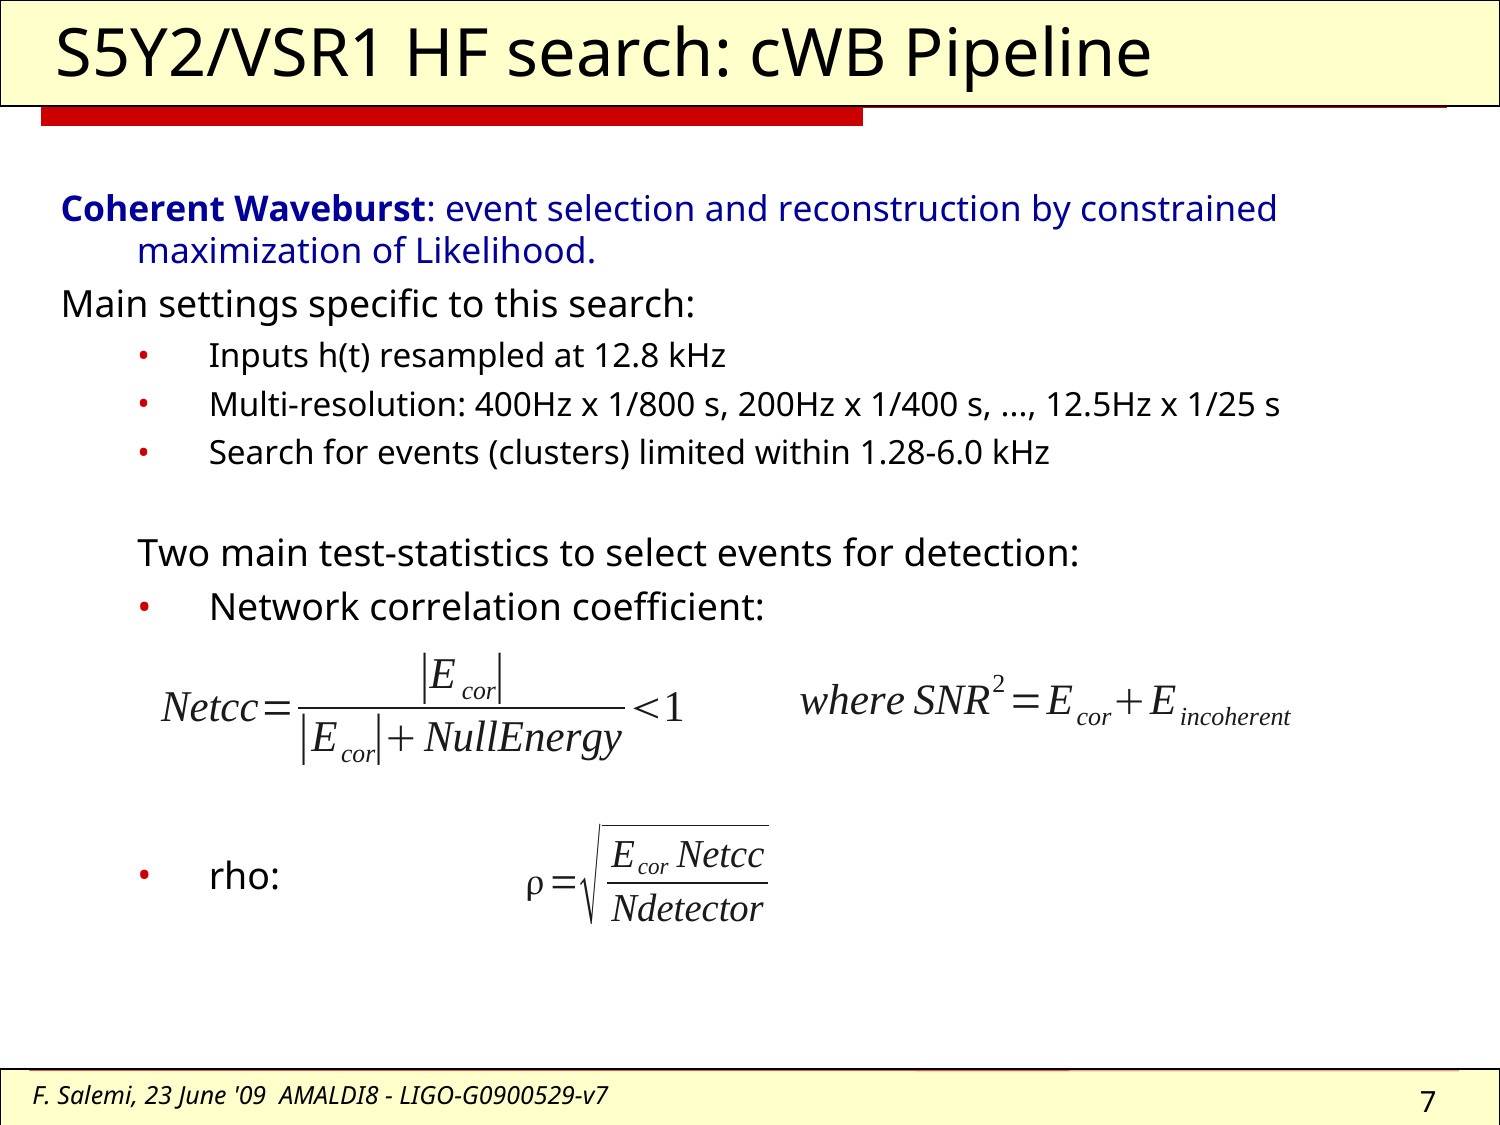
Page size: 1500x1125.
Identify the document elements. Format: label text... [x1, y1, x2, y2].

chart [147, 649, 696, 768]
chart [788, 671, 1304, 732]
text_box Coherent Waveburst: event selection and reconstruction by constrained maximization of Likelihood. Main settings specific to this search: Inputs h(t) resampled at 12.8 kHz Multi-resolution: 400Hz x 1/800 s, 200Hz x 1/400 s, ..., 12.5Hz x 1/25 s Search for events (clusters) limited within 1.28-6.0 kHz Two main test-statistics to select events for detection: Network correlation coefficient: rho: [45, 125, 1477, 946]
chart [514, 822, 779, 931]
text_box S5Y2/VSR1 HF search: cWB Pipeline [41, 4, 1406, 100]
